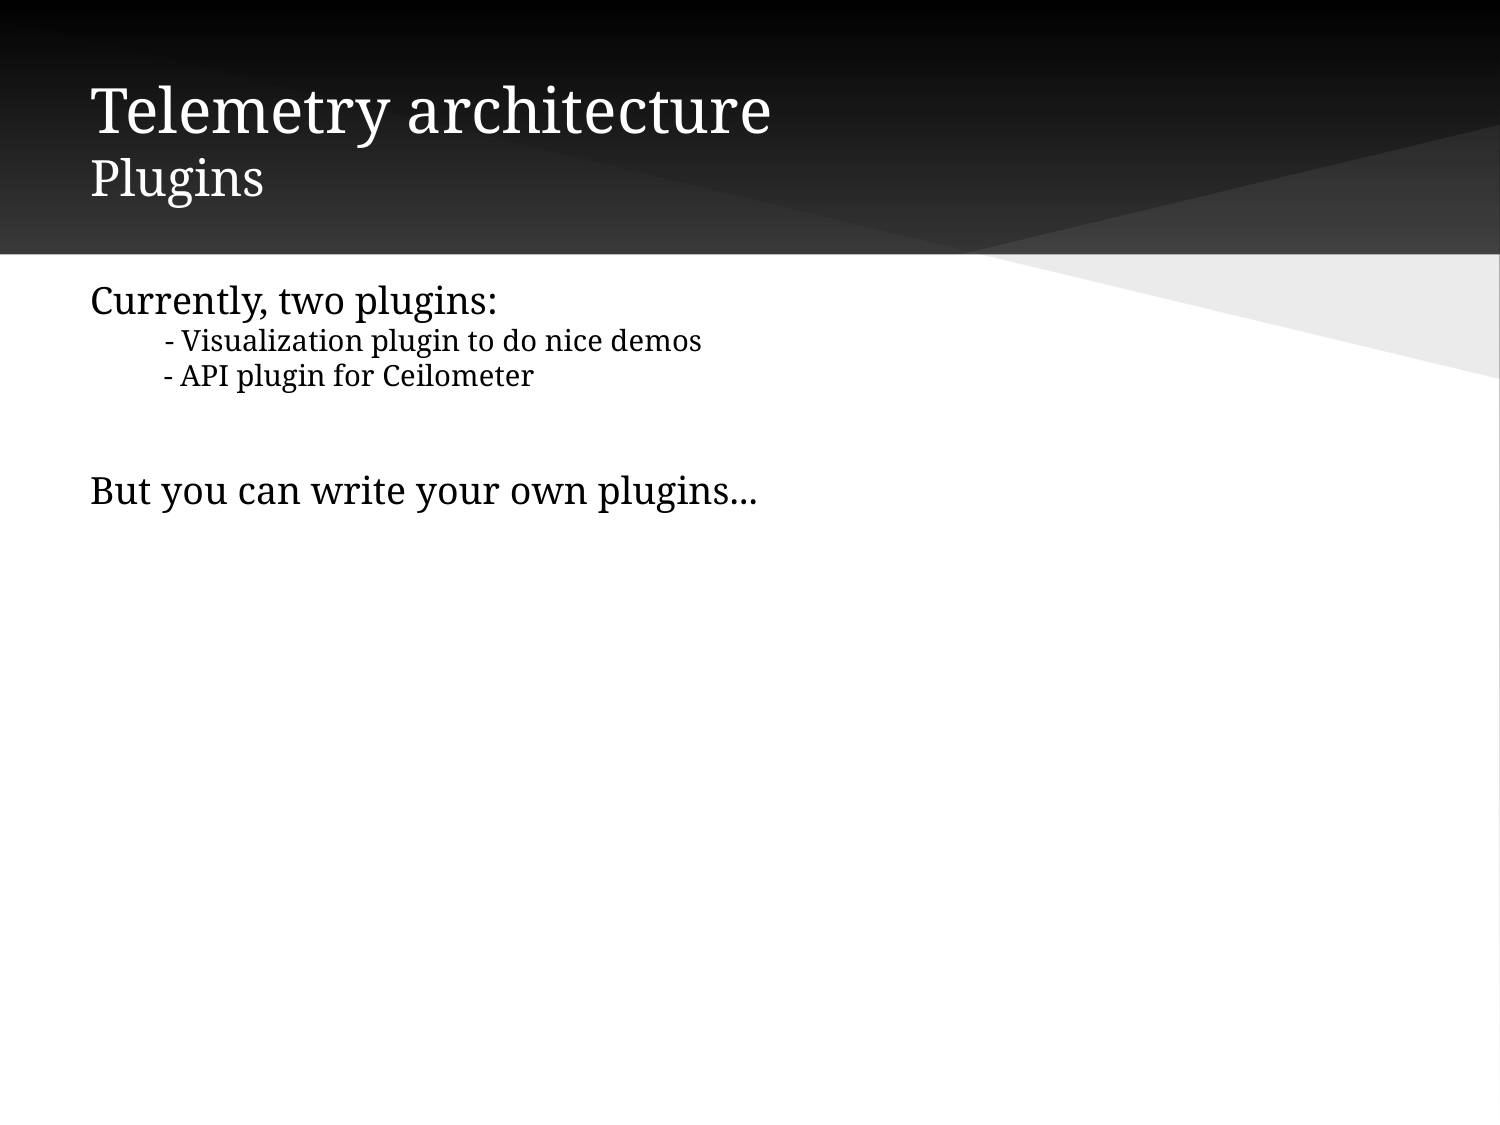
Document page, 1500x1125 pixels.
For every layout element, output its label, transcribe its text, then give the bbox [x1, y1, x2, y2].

list Currently, two plugins: - Visualization plugin to do nice demos - API plugin for Ceilometer But you can write your own plugins... [75, 262, 1425, 1078]
title Telemetry architecture Plugins [75, 45, 1425, 233]
